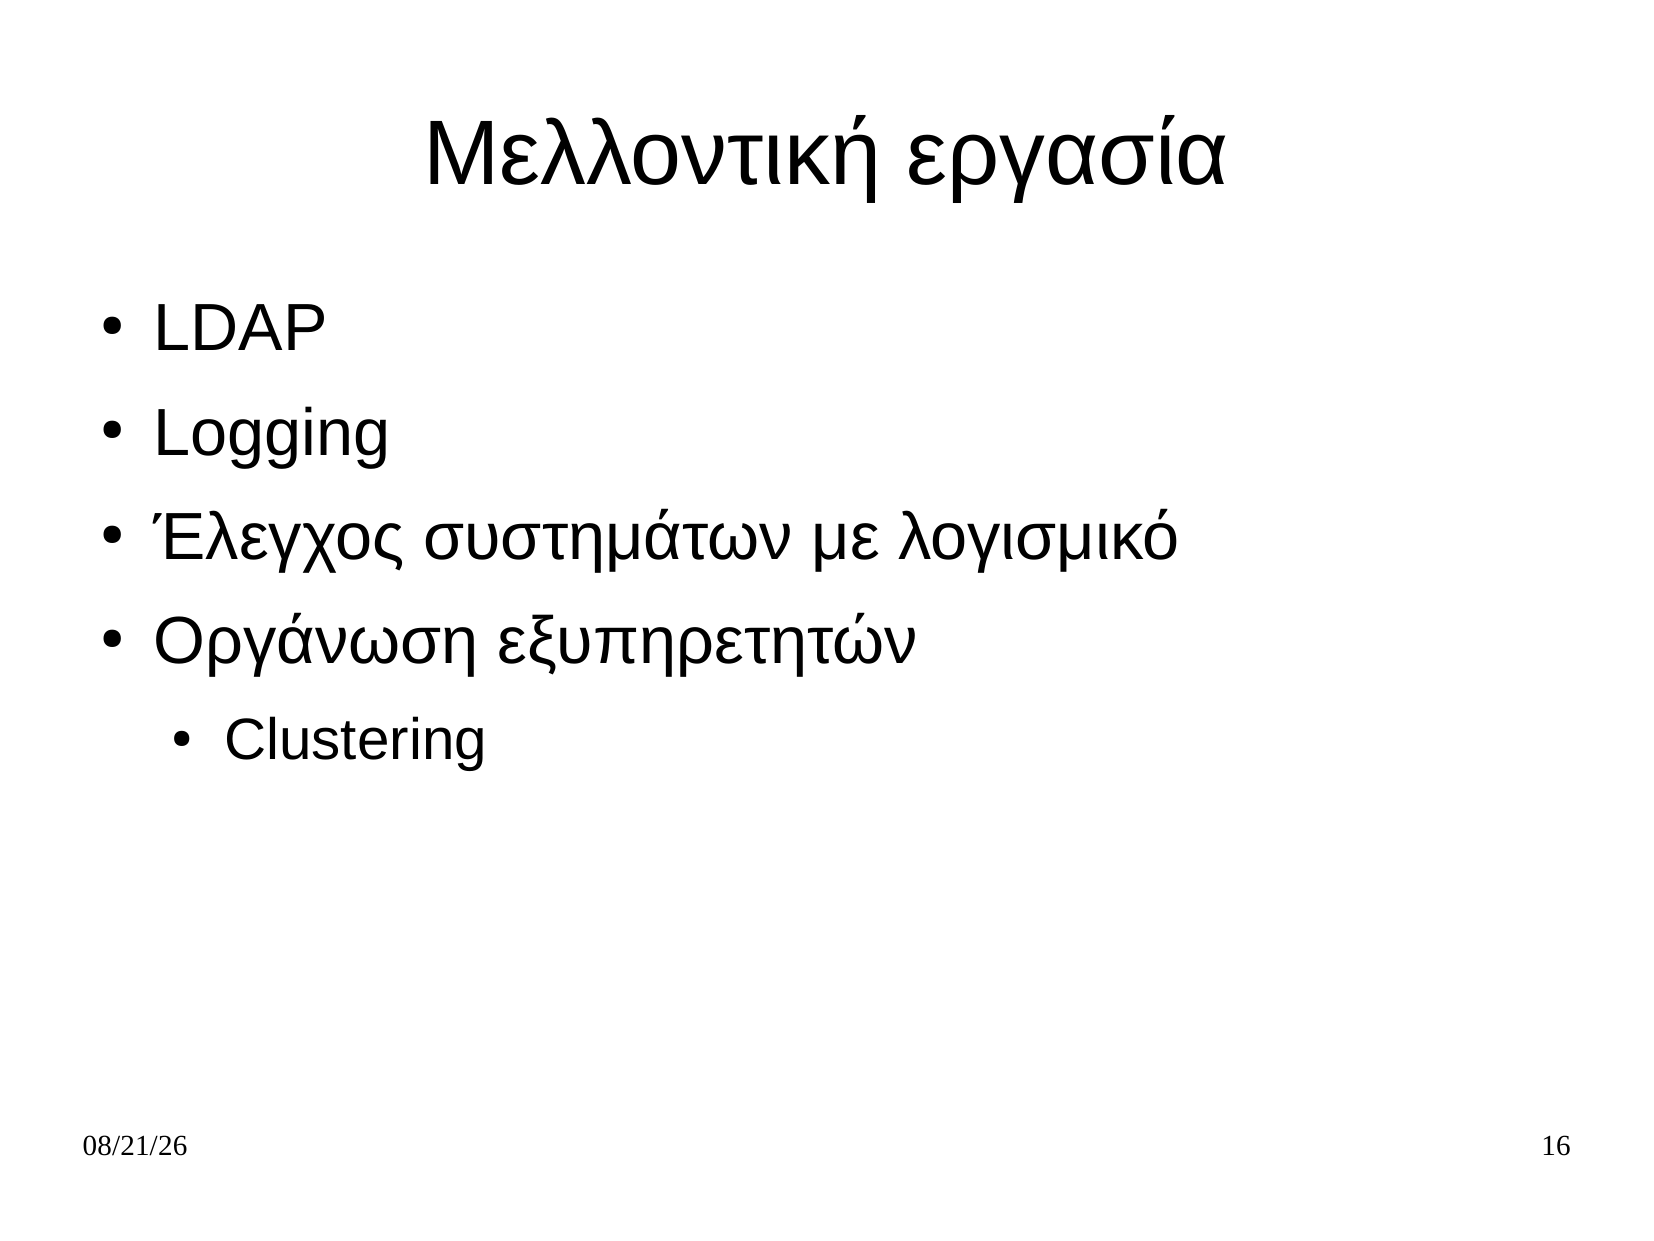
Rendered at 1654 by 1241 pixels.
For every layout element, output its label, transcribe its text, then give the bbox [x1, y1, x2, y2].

list LDAP Logging Έλεγχος συστημάτων με λογισμικό Οργάνωση εξυπηρετητών Clustering [82, 290, 1571, 1109]
title Μελλοντική εργασία [82, 56, 1571, 250]
